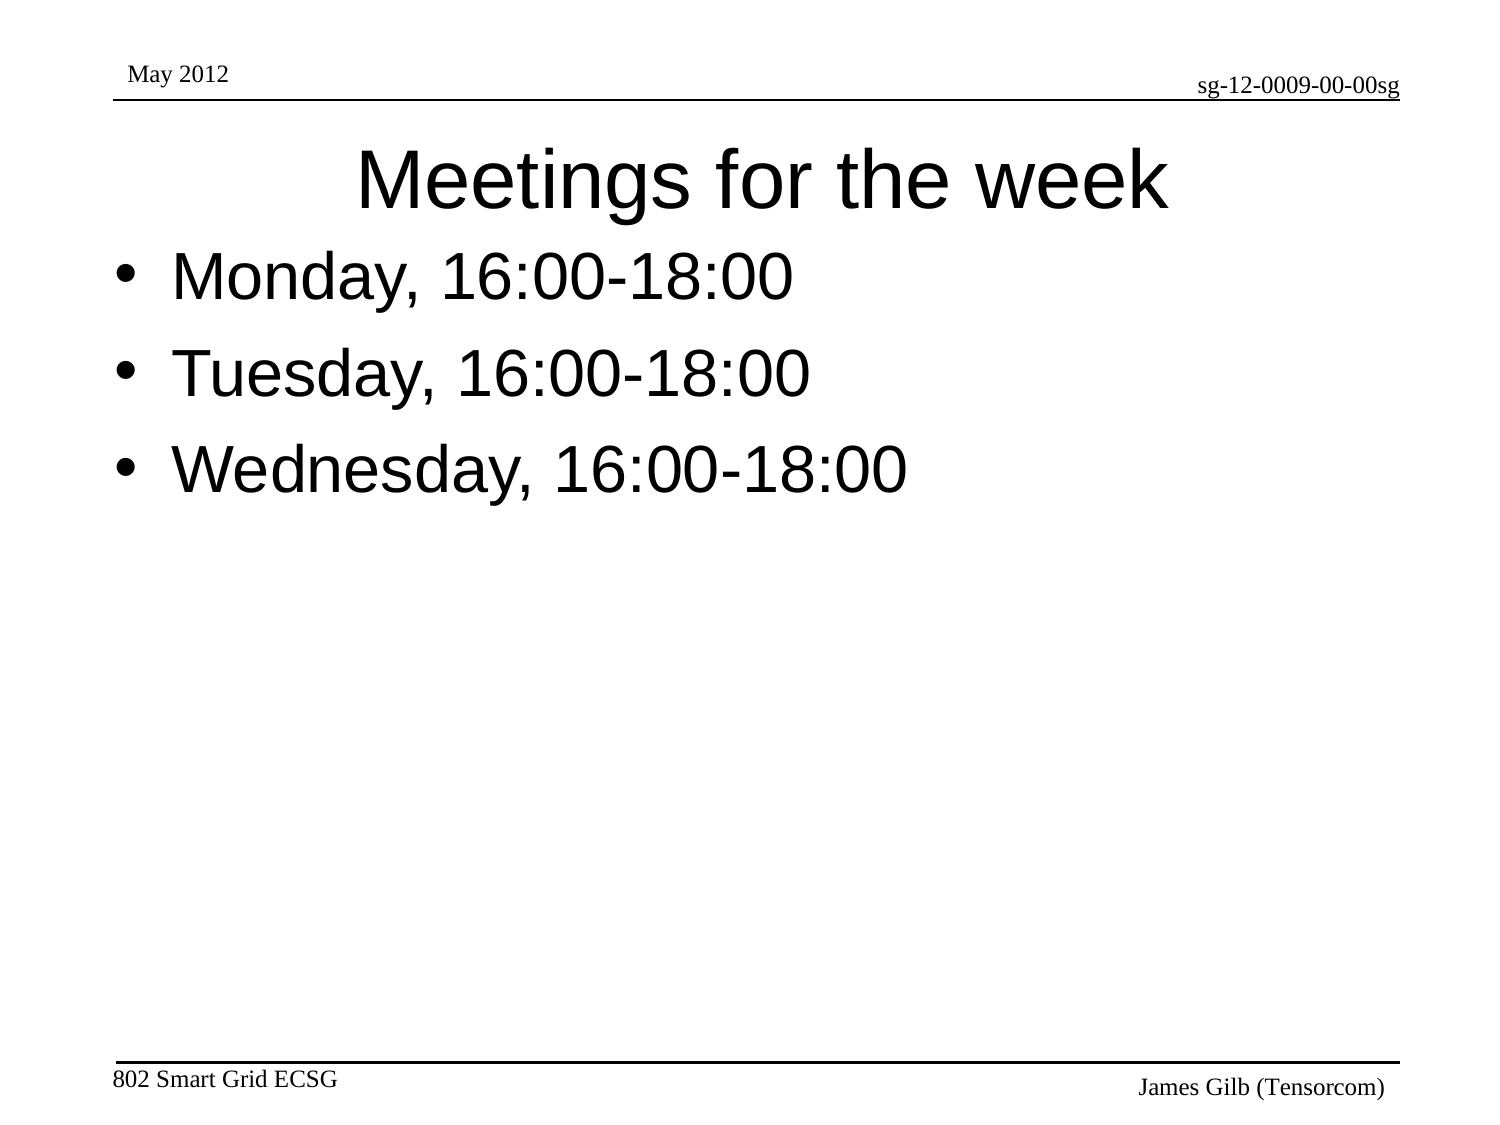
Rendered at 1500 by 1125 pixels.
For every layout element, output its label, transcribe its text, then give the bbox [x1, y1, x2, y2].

list Monday, 16:00-18:00 Tuesday, 16:00-18:00 Wednesday, 16:00-18:00 [99, 224, 1375, 968]
title Meetings for the week [125, 112, 1401, 238]
